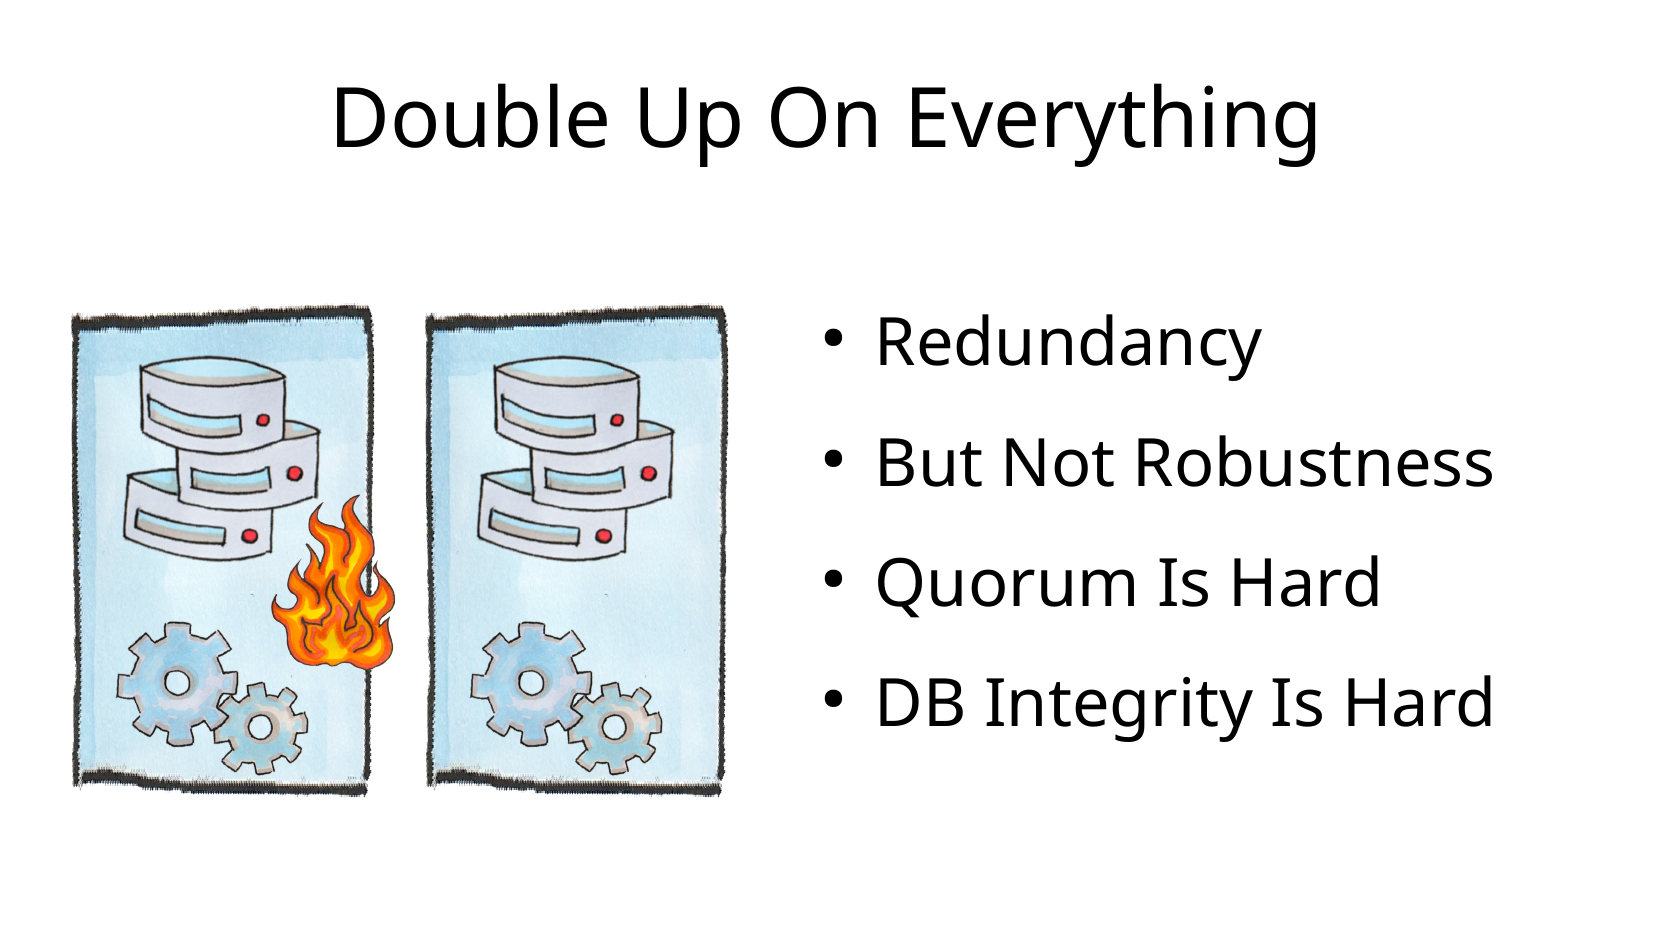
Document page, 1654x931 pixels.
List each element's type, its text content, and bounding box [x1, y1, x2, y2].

picture [43, 206, 768, 916]
list Redundancy But Not Robustness Quorum Is Hard DB Integrity Is Hard [803, 294, 1531, 834]
title Double Up On Everything [82, 37, 1571, 193]
